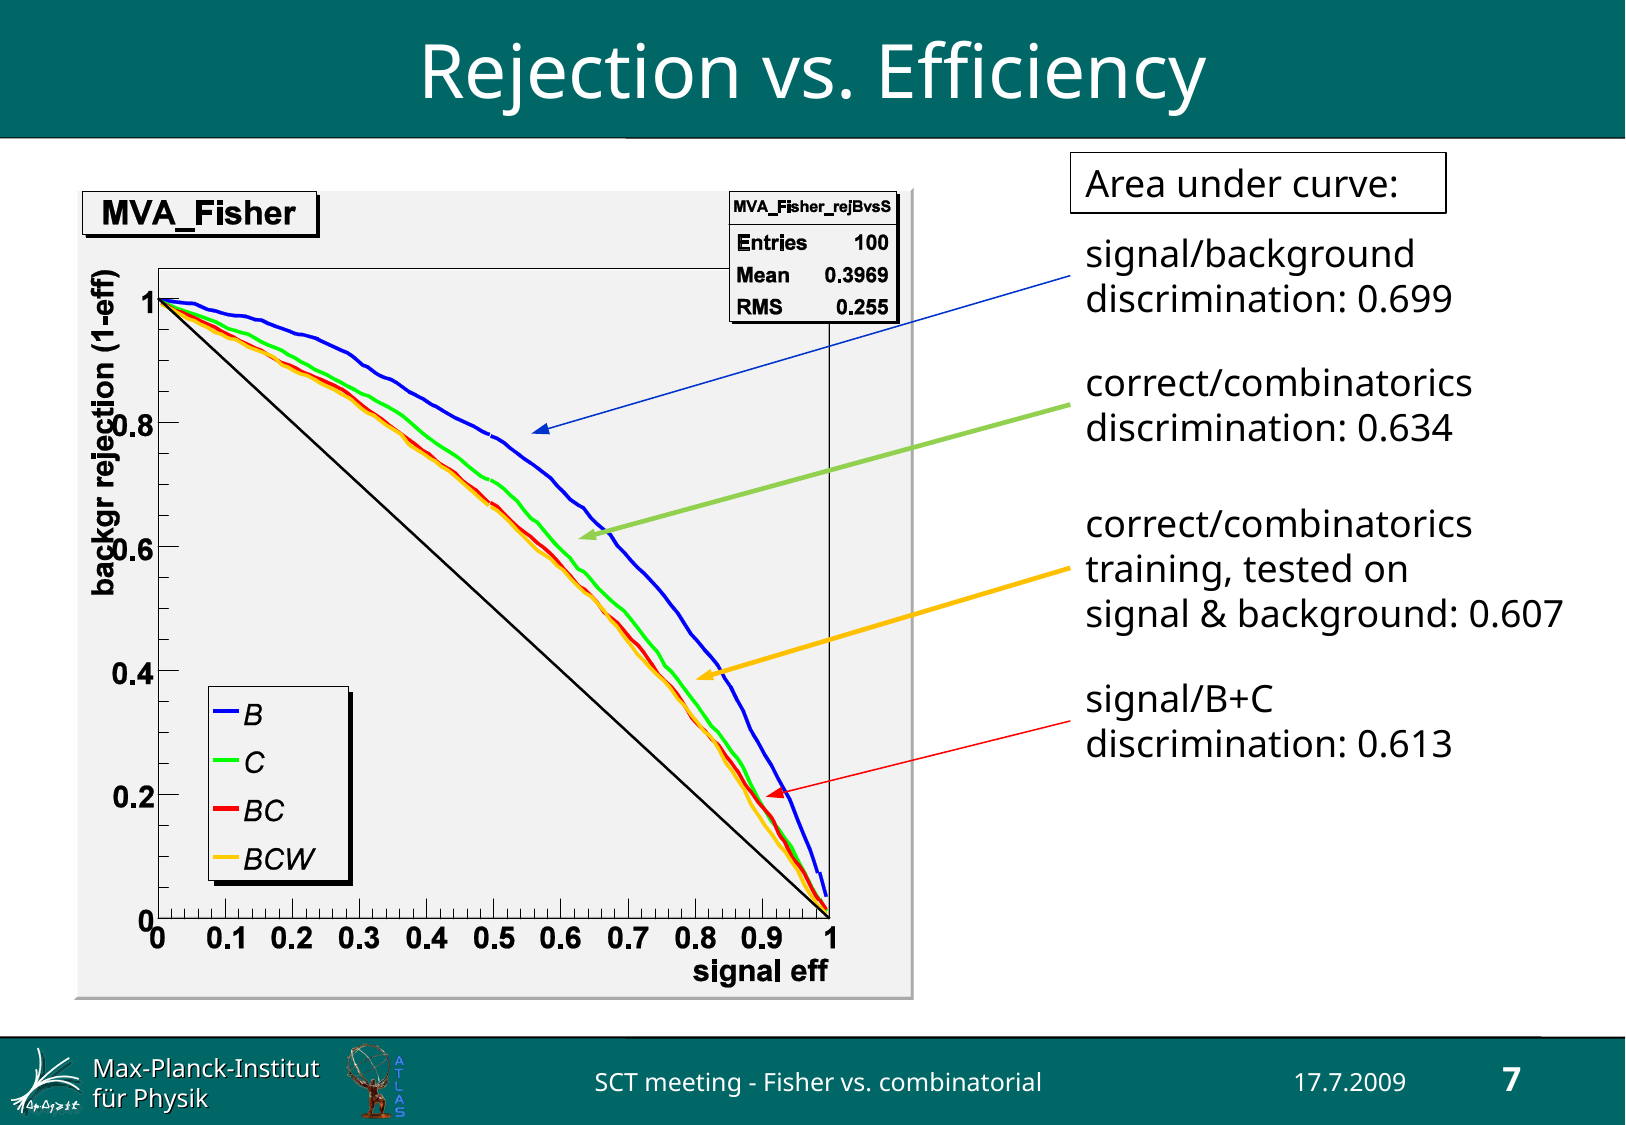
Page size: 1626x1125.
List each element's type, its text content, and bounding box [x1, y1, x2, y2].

text_box signal/B+C discrimination: 0.613 [1070, 667, 1508, 774]
text_box signal/background discrimination: 0.699 [1070, 222, 1508, 329]
text_box SCT meeting - Fisher vs. combinatorial [425, 1037, 1213, 1125]
title Rejection vs. Efficiency [0, 0, 1625, 138]
text_box correct/combinatorics discrimination: 0.634 [1070, 351, 1514, 458]
text_box correct/combinatorics training, tested on signal & background: 0.607 [1070, 492, 1625, 644]
text_box 17.7.2009 [1213, 1037, 1487, 1125]
text_box 6 [1487, 1037, 1625, 1125]
text_box Area under curve: [1070, 152, 1447, 213]
picture [74, 187, 914, 1000]
